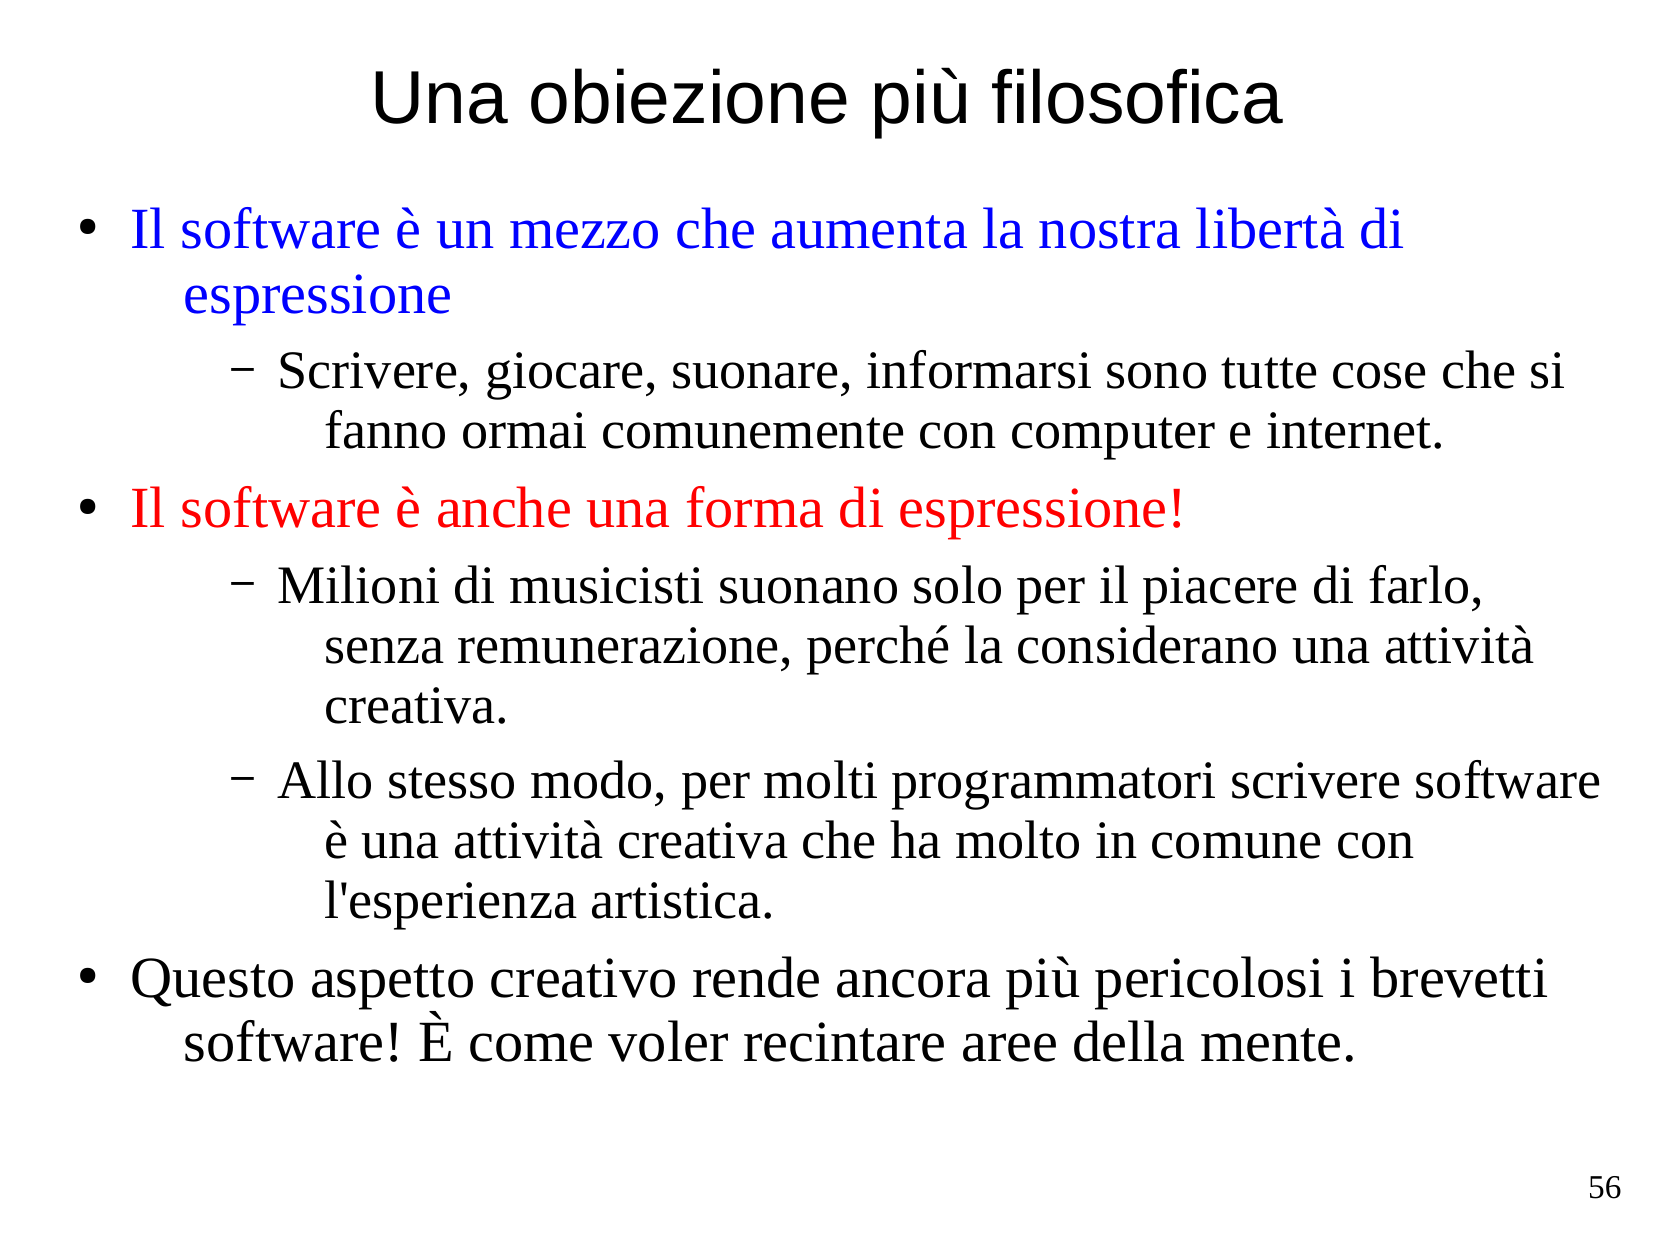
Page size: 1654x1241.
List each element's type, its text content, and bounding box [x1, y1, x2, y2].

title Una obiezione più filosofica [37, 30, 1617, 166]
list Il software è un mezzo che aumenta la nostra libertà di espressione Scrivere, giocare, suonare, informarsi sono tutte cose che si fanno ormai comunemente con computer e internet. Il software è anche una forma di espressione! Milioni di musicisti suonano solo per il piacere di farlo, senza remunerazione, perché la considerano una attività creativa. Allo stesso modo, per molti programmatori scrivere software è una attività creativa che ha molto in comune con l'esperienza artistica. Questo aspetto creativo rende ancora più pericolosi i brevetti software! È come voler recintare aree della mente. [42, 196, 1612, 1187]
